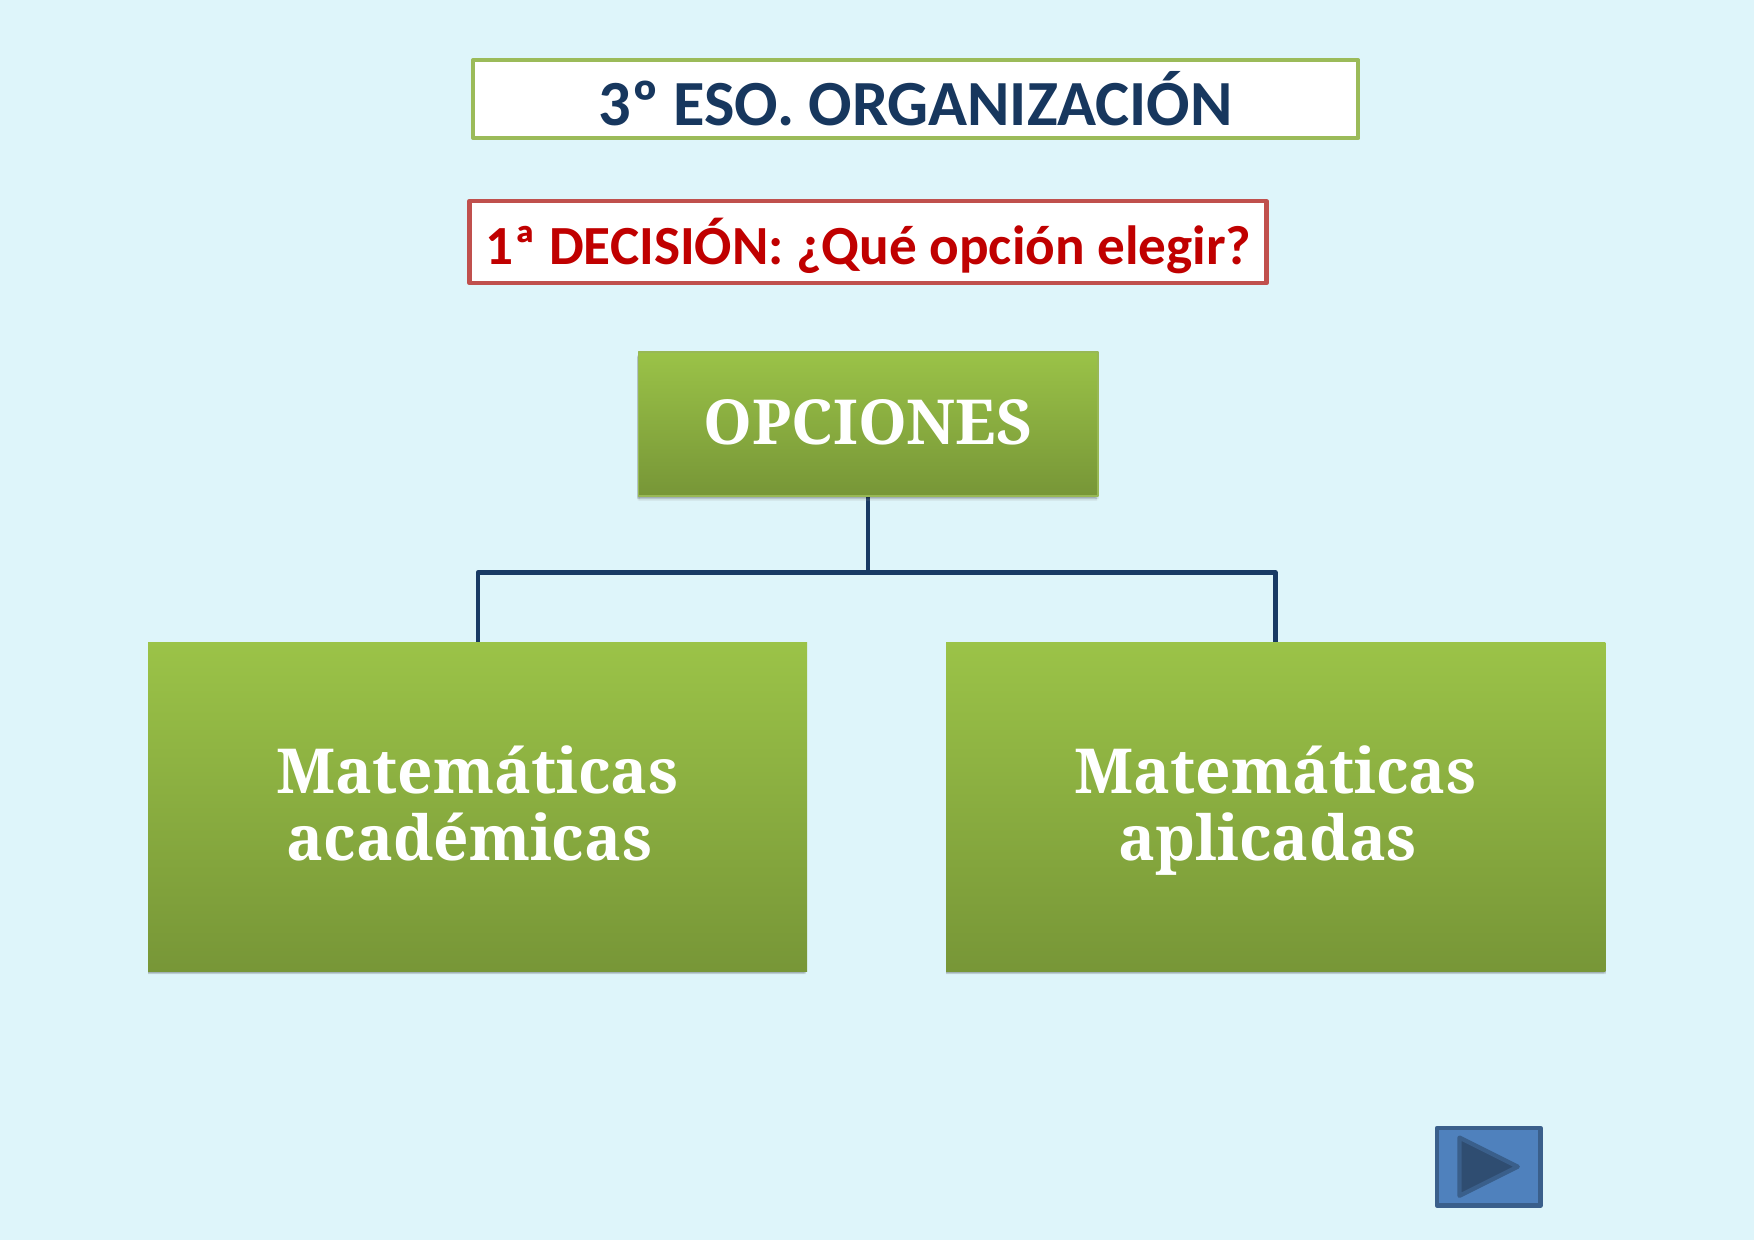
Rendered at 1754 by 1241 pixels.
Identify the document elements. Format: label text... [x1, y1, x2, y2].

text_box OPCIONES [638, 352, 1098, 496]
text_box [1436, 1127, 1541, 1206]
text_box 3º ESO. ORGANIZACIÓN [473, 60, 1359, 139]
text_box Matemáticas académicas [148, 642, 808, 972]
text_box Matemáticas aplicadas [946, 642, 1606, 972]
text_box 1ª DECISIÓN: ¿Qué opción elegir? [469, 200, 1267, 284]
